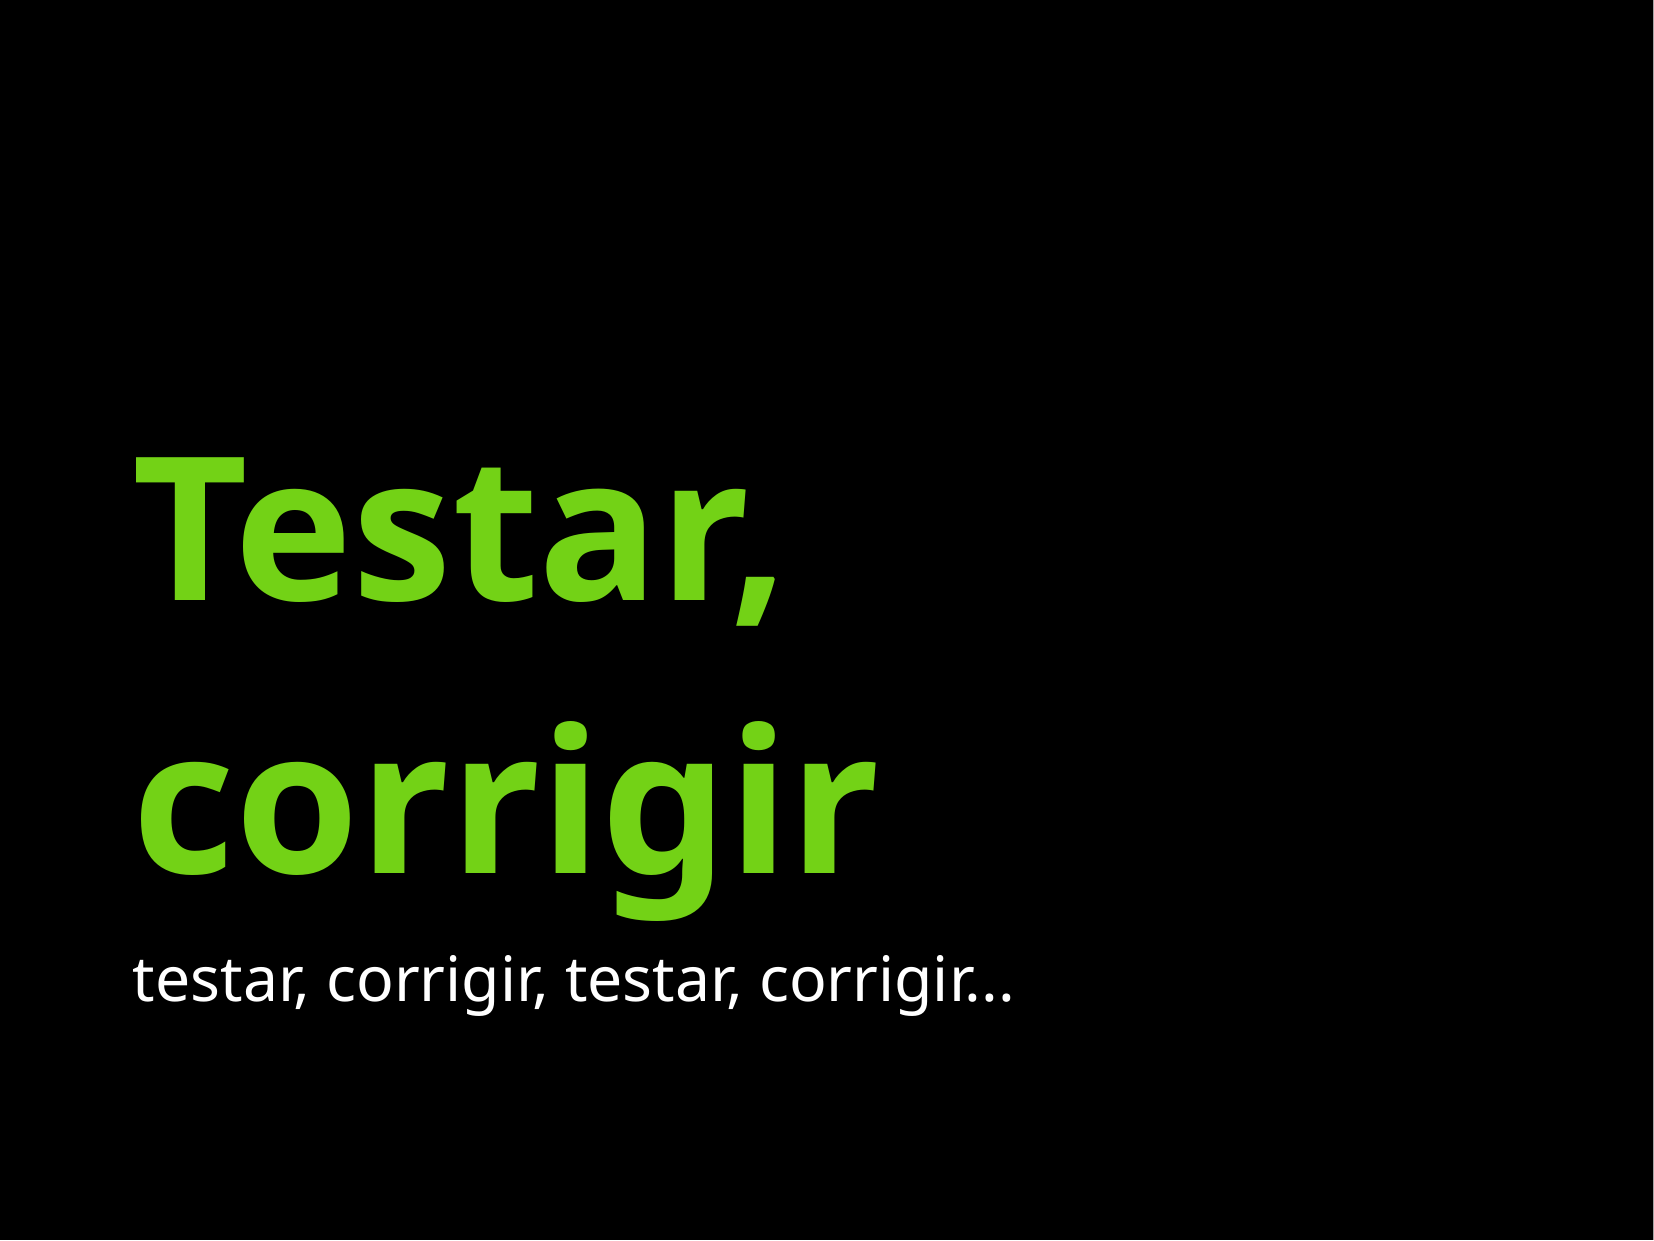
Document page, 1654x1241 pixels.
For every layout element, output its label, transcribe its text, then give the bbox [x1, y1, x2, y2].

text_box Testar, corrigir [118, 100, 1536, 927]
text_box testar, corrigir, testar, corrigir... [118, 927, 1536, 1134]
